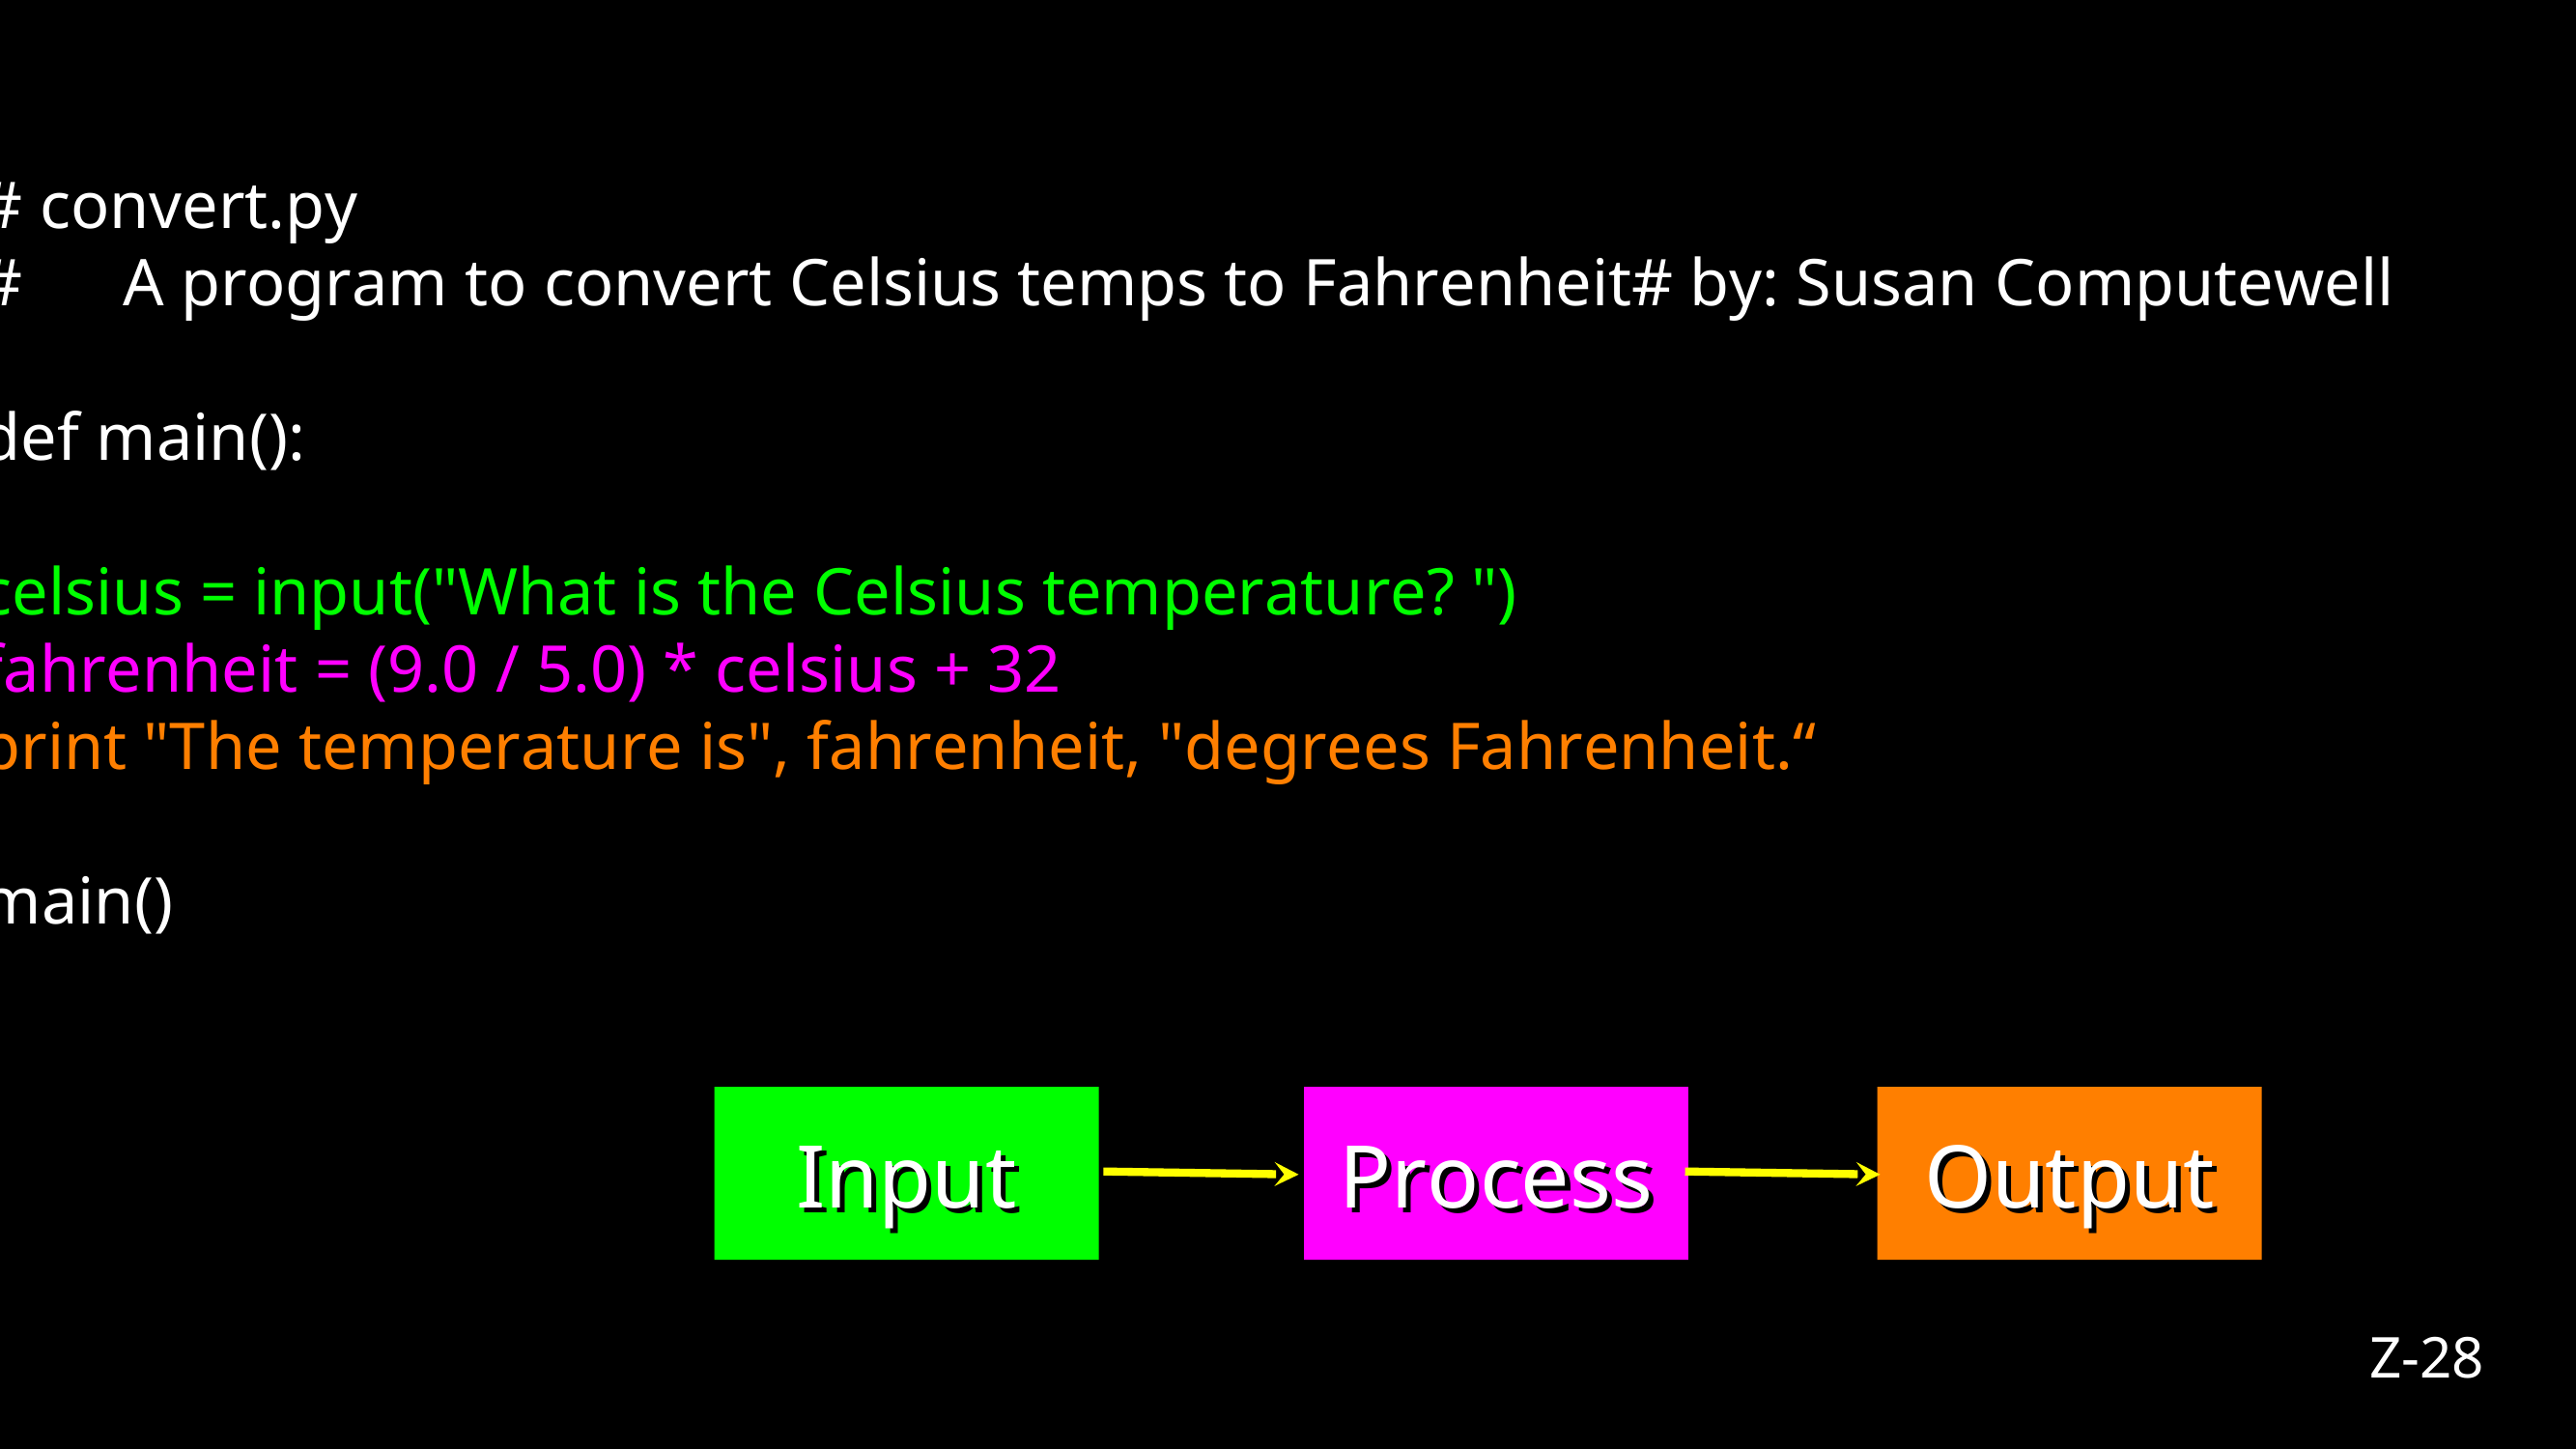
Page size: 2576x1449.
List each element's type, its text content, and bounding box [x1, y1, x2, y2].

text_box Z-28 [2369, 1321, 2485, 1390]
text_box Input [714, 1087, 1099, 1261]
text_box Output [1877, 1087, 2262, 1261]
text_box # convert.py # A program to convert Celsius temps to Fahrenheit# by: Susan Computewell def main(): celsius = input("What is the Celsius temperature? ") fahrenheit = (9.0 / 5.0) * celsius + 32 print "The temperature is", fahrenheit, "degrees Fahrenheit.“ main() [0, 164, 2398, 937]
text_box Process [1304, 1087, 1688, 1261]
